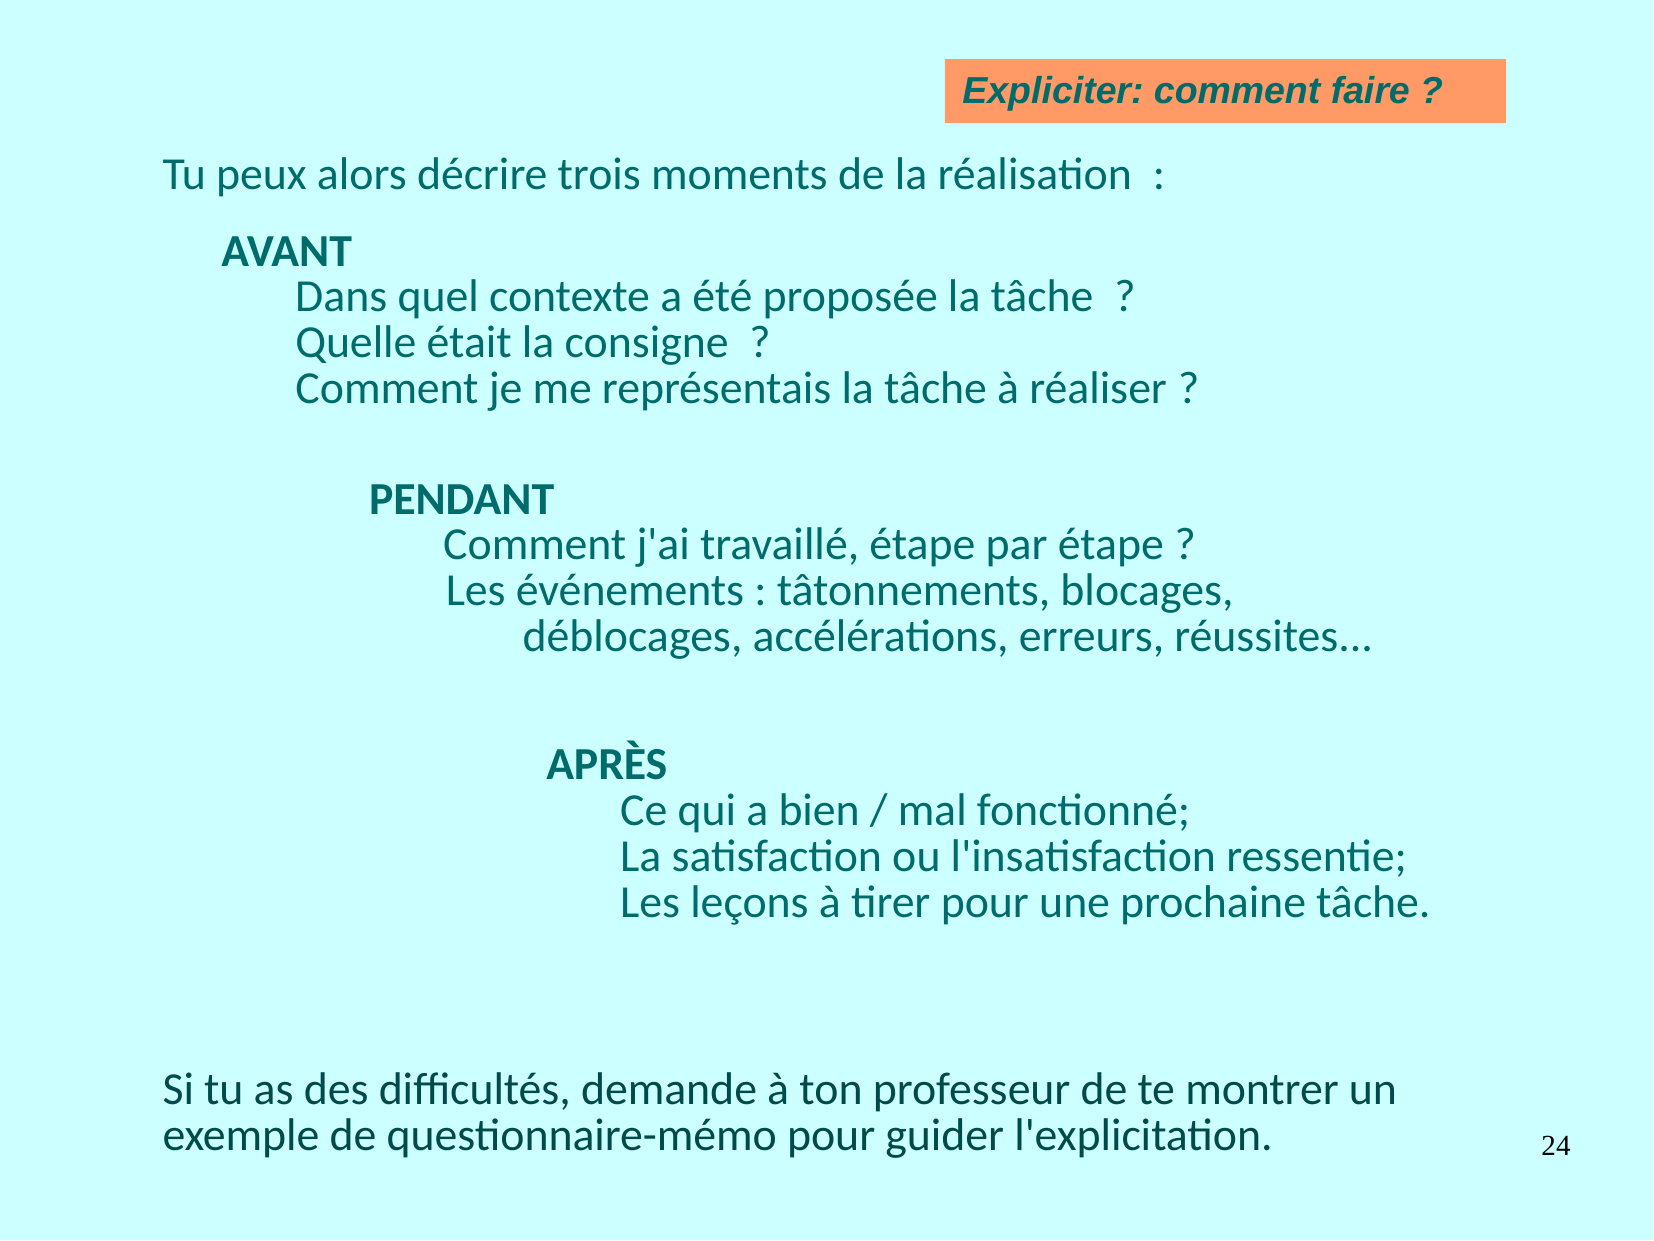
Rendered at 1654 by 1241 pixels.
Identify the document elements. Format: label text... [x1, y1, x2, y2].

text_box AVANT Dans quel contexte a été proposée la tâche ? Quelle était la consigne ? Comment je me représentais la tâche à réaliser ? [206, 224, 1477, 463]
text_box Si tu as des difficultés, demande à ton professeur de te montrer un exemple de questionnaire-mémo pour guider l'explicitation. [147, 1062, 1418, 1190]
text_box Tu peux alors décrire trois moments de la réalisation : [147, 147, 1211, 219]
text_box Expliciter: comment faire ? [944, 59, 1506, 123]
text_box APRÈS Ce qui a bien / mal fonctionné; La satisfaction ou l'insatisfaction ressentie; Les leçons à tirer pour une prochaine tâche. [531, 738, 1536, 977]
text_box PENDANT Comment j'ai travaillé, étape par étape ? Les événements : tâtonnements, blocages, déblocages, accélérations, erreurs, réussites... [354, 472, 1477, 711]
